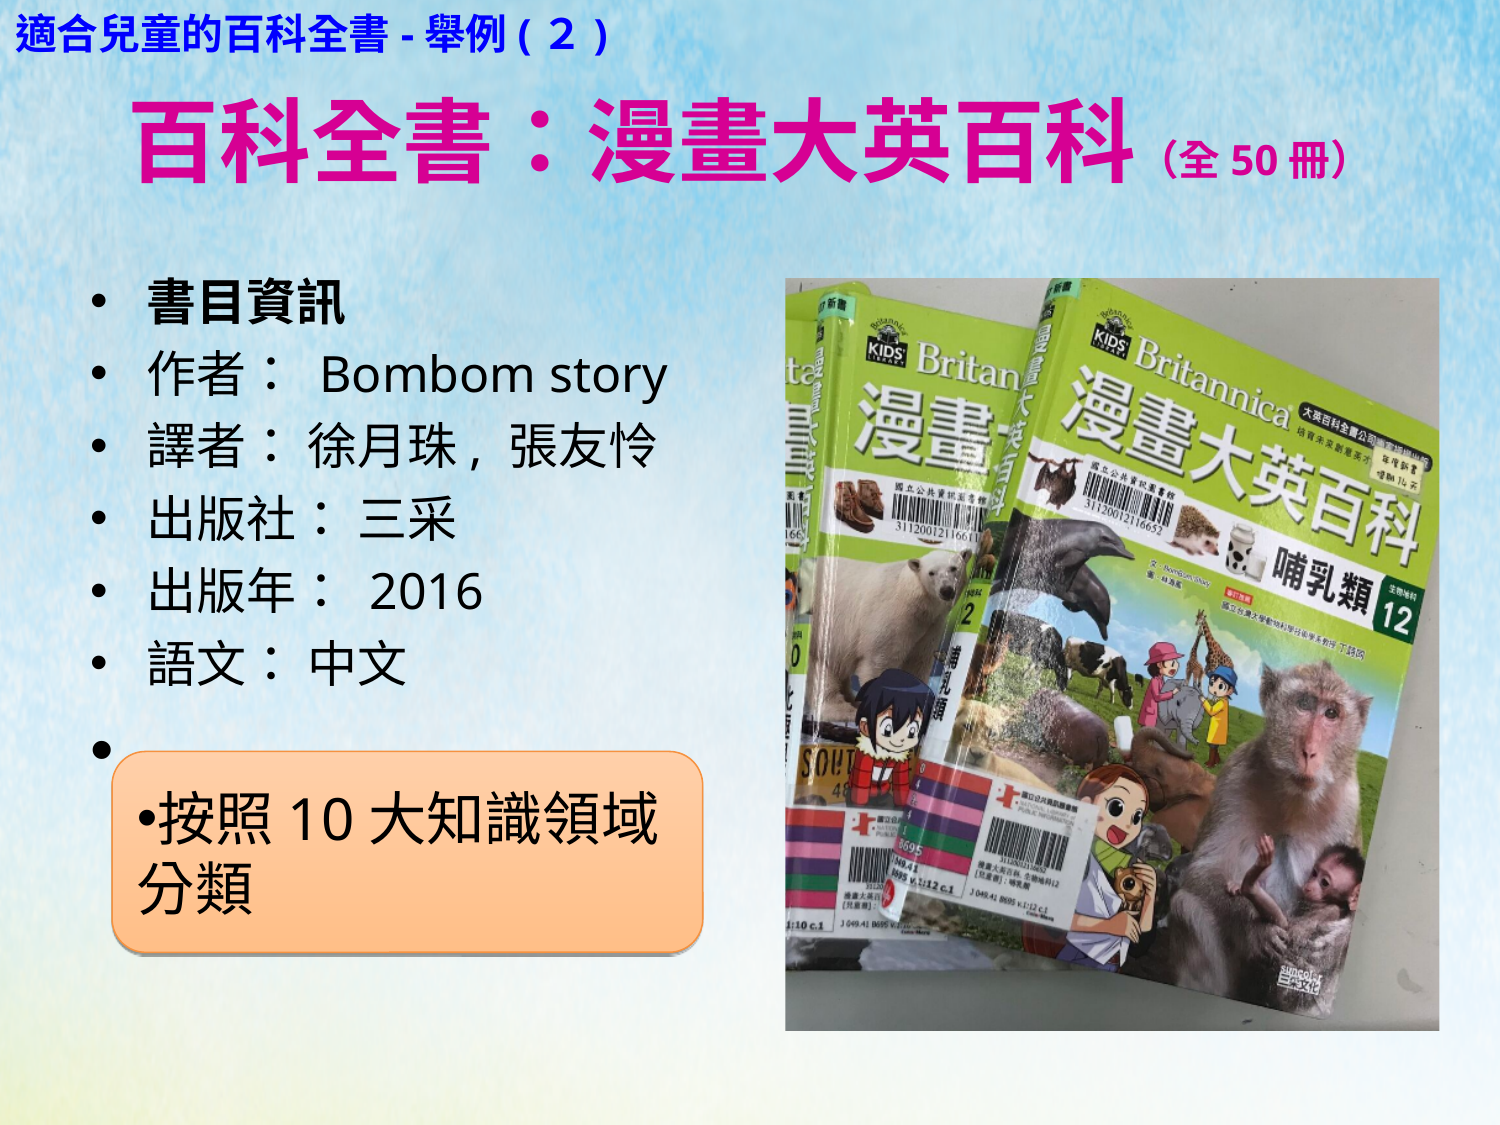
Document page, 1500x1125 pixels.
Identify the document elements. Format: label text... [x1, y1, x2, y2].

picture [785, 278, 1440, 1032]
list 書目資訊 作者： Bombom story 譯者： 徐月珠, 張友怜 出版社： 三采 出版年： 2016 語文： 中文 [75, 262, 1426, 1005]
title 百科全書：漫畫大英百科（全50冊） [75, 45, 1426, 233]
text_box 按照10大知識領域分類 [112, 751, 703, 953]
text_box 適合兒童的百科全書-舉例(２) [0, 0, 623, 65]
